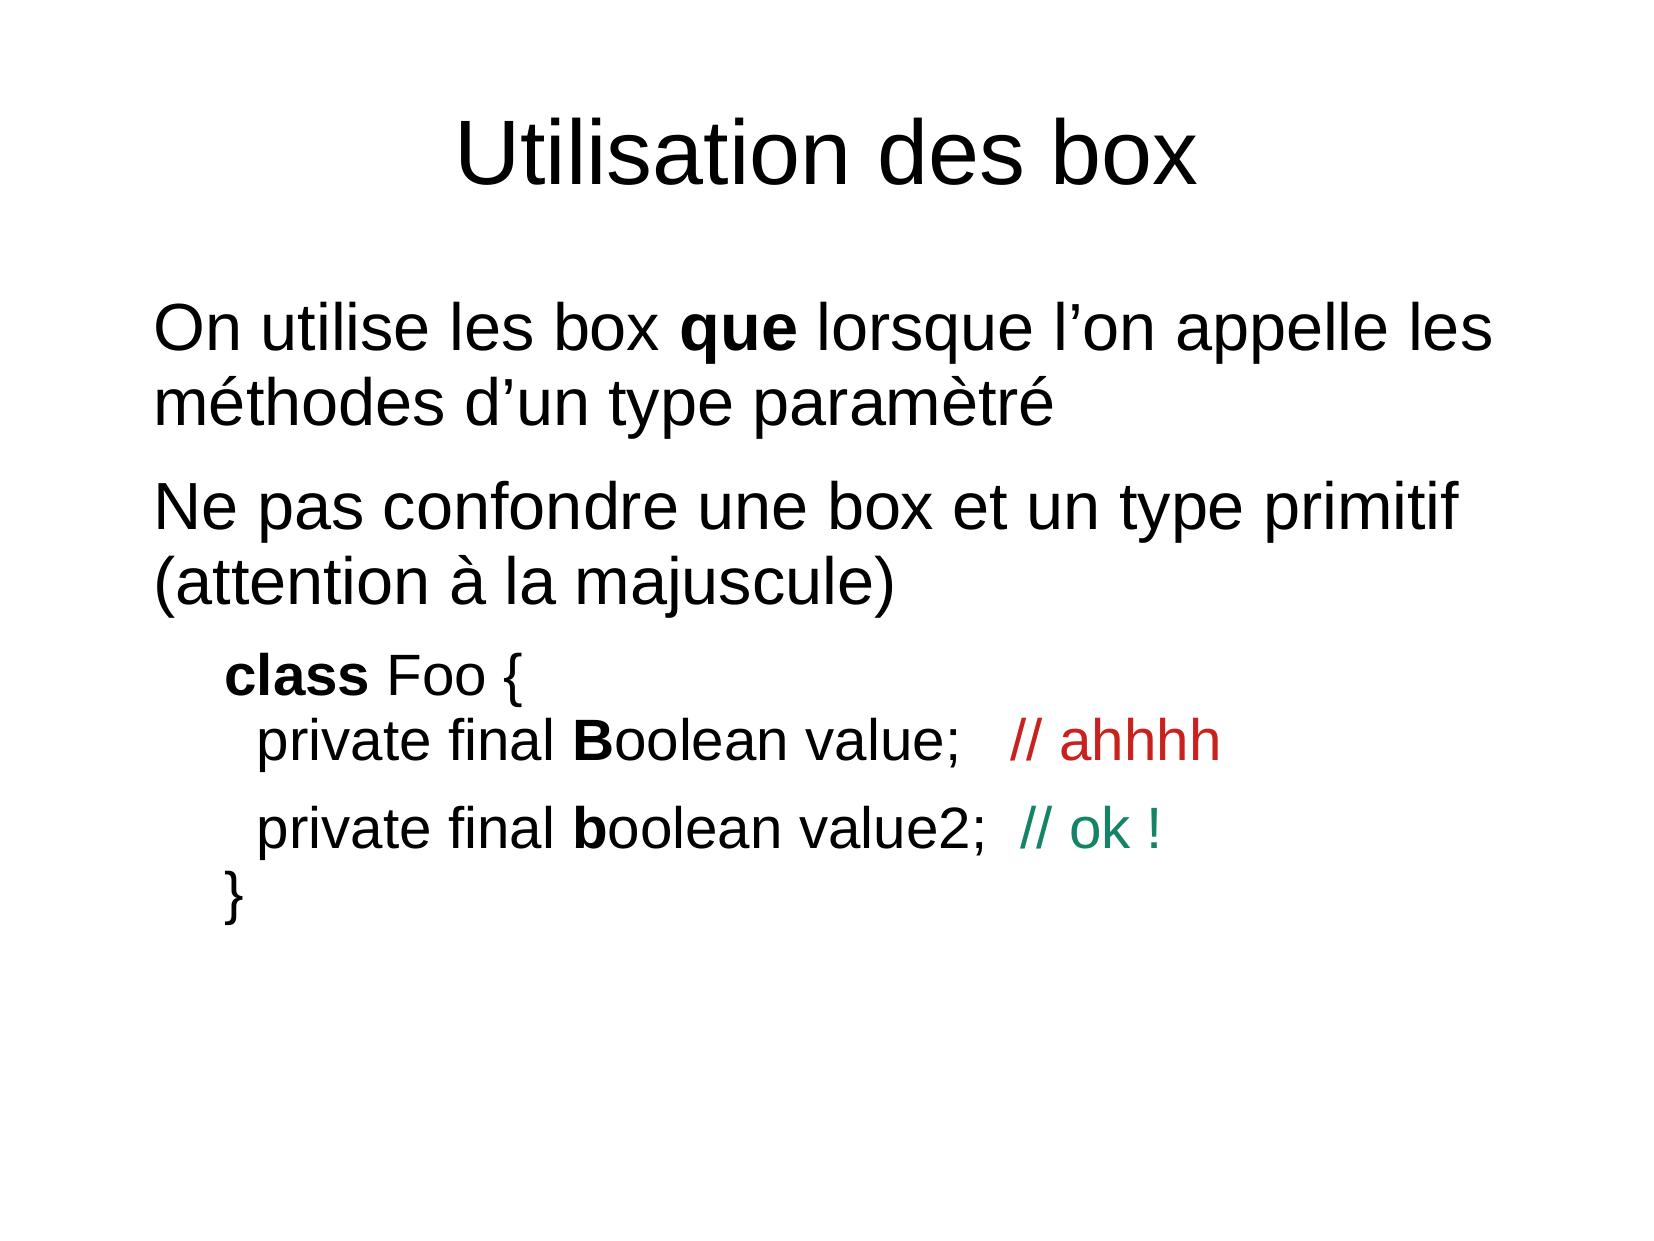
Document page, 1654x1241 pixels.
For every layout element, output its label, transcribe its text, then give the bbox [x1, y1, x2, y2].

list On utilise les box que lorsque l’on appelle les méthodes d’un type paramètré Ne pas confondre une box et un type primitif (attention à la majuscule) class Foo { private final Boolean value; // ahhhh private final boolean value2; // ok ! } [82, 290, 1571, 1111]
title Utilisation des box [82, 49, 1571, 257]
